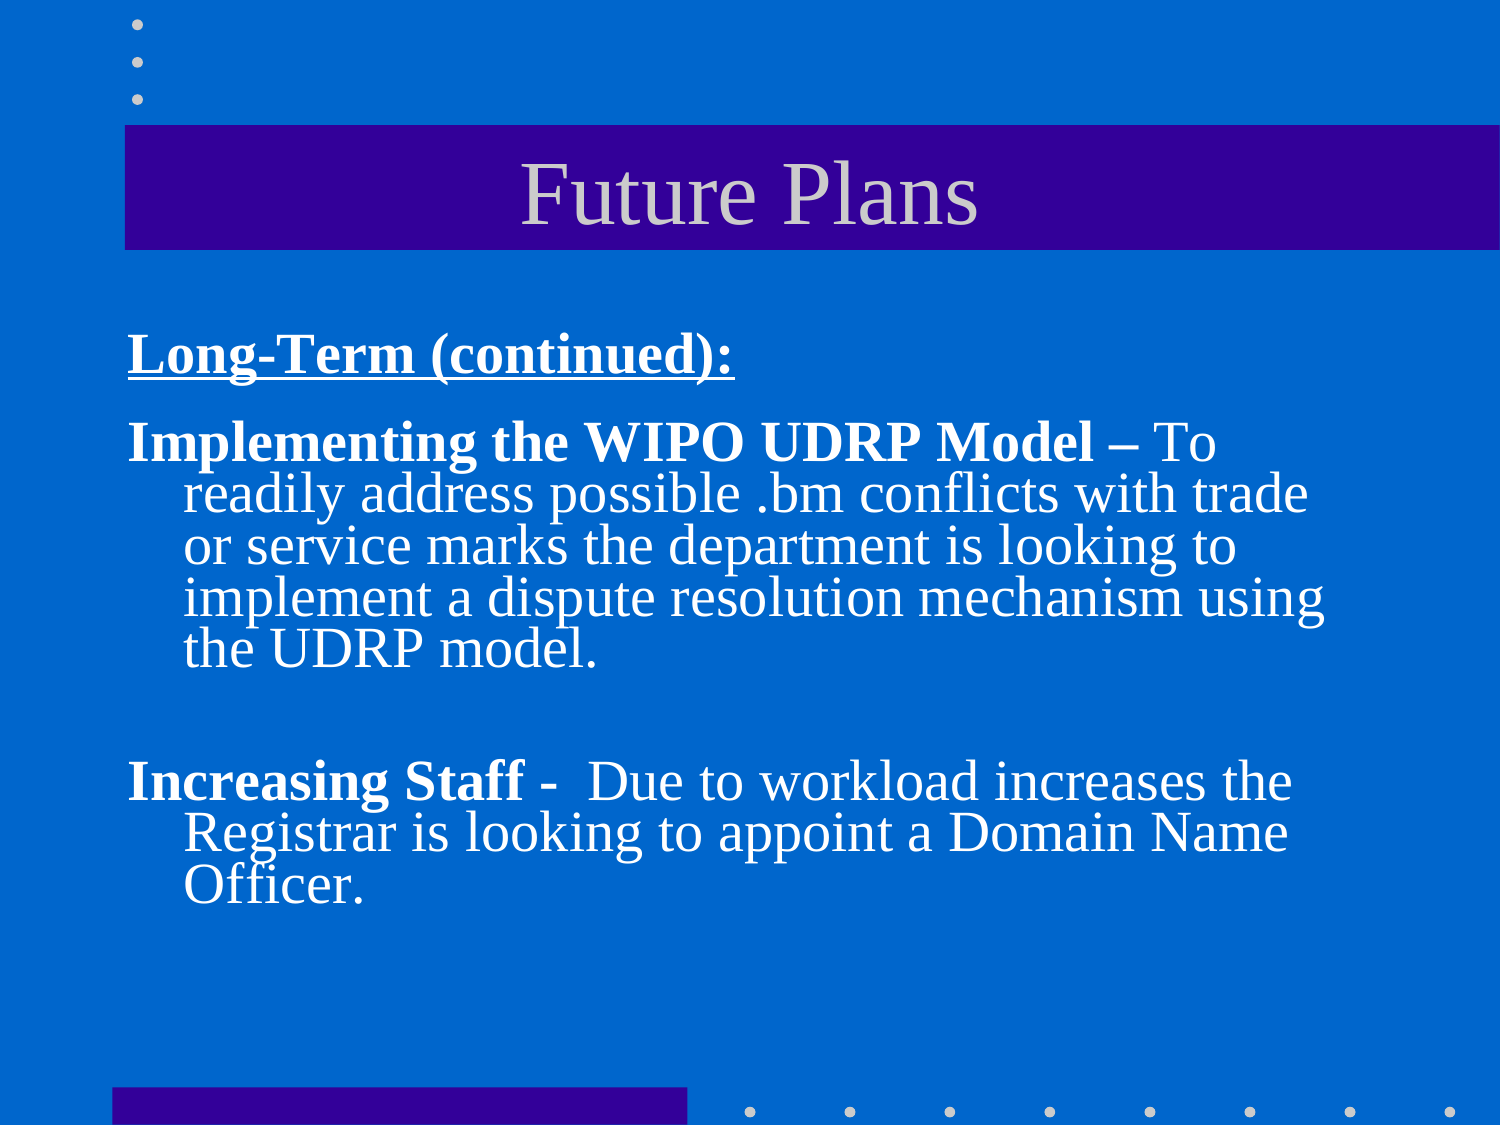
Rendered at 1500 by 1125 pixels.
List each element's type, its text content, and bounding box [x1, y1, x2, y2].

title Future Plans [112, 99, 1388, 288]
list Long-Term (continued): Implementing the WIPO UDRP Model – To readily address possible .bm conflicts with trade or service marks the department is looking to implement a dispute resolution mechanism using the UDRP model. Increasing Staff - Due to workload increases the Registrar is looking to appoint a Domain Name Officer. [112, 324, 1388, 1037]
